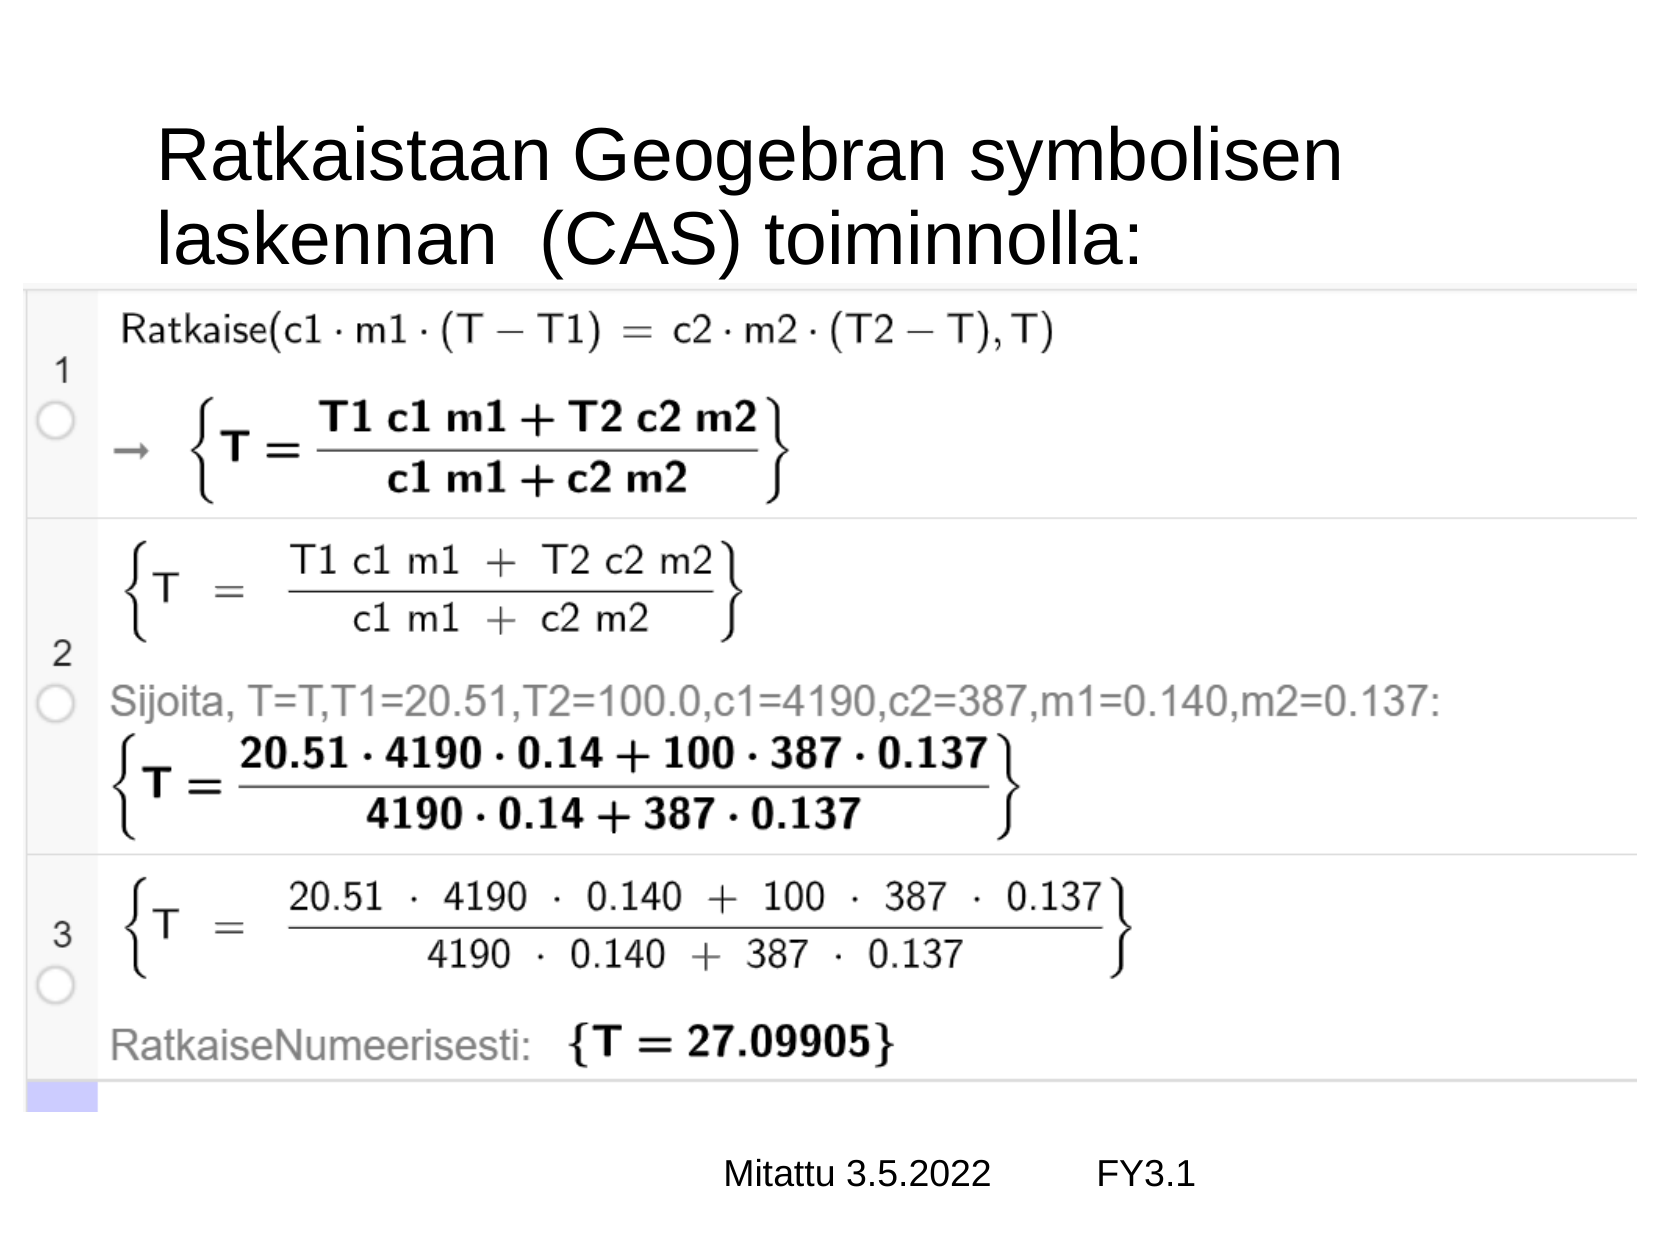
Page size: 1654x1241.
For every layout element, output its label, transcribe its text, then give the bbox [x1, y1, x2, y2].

text_box Ratkaistaan Geogebran symbolisen laskennan (CAS) toiminnolla: [141, 106, 1441, 283]
picture [23, 283, 1637, 1112]
text_box Mitattu 3.5.2022 FY3.1 [708, 1145, 1212, 1203]
